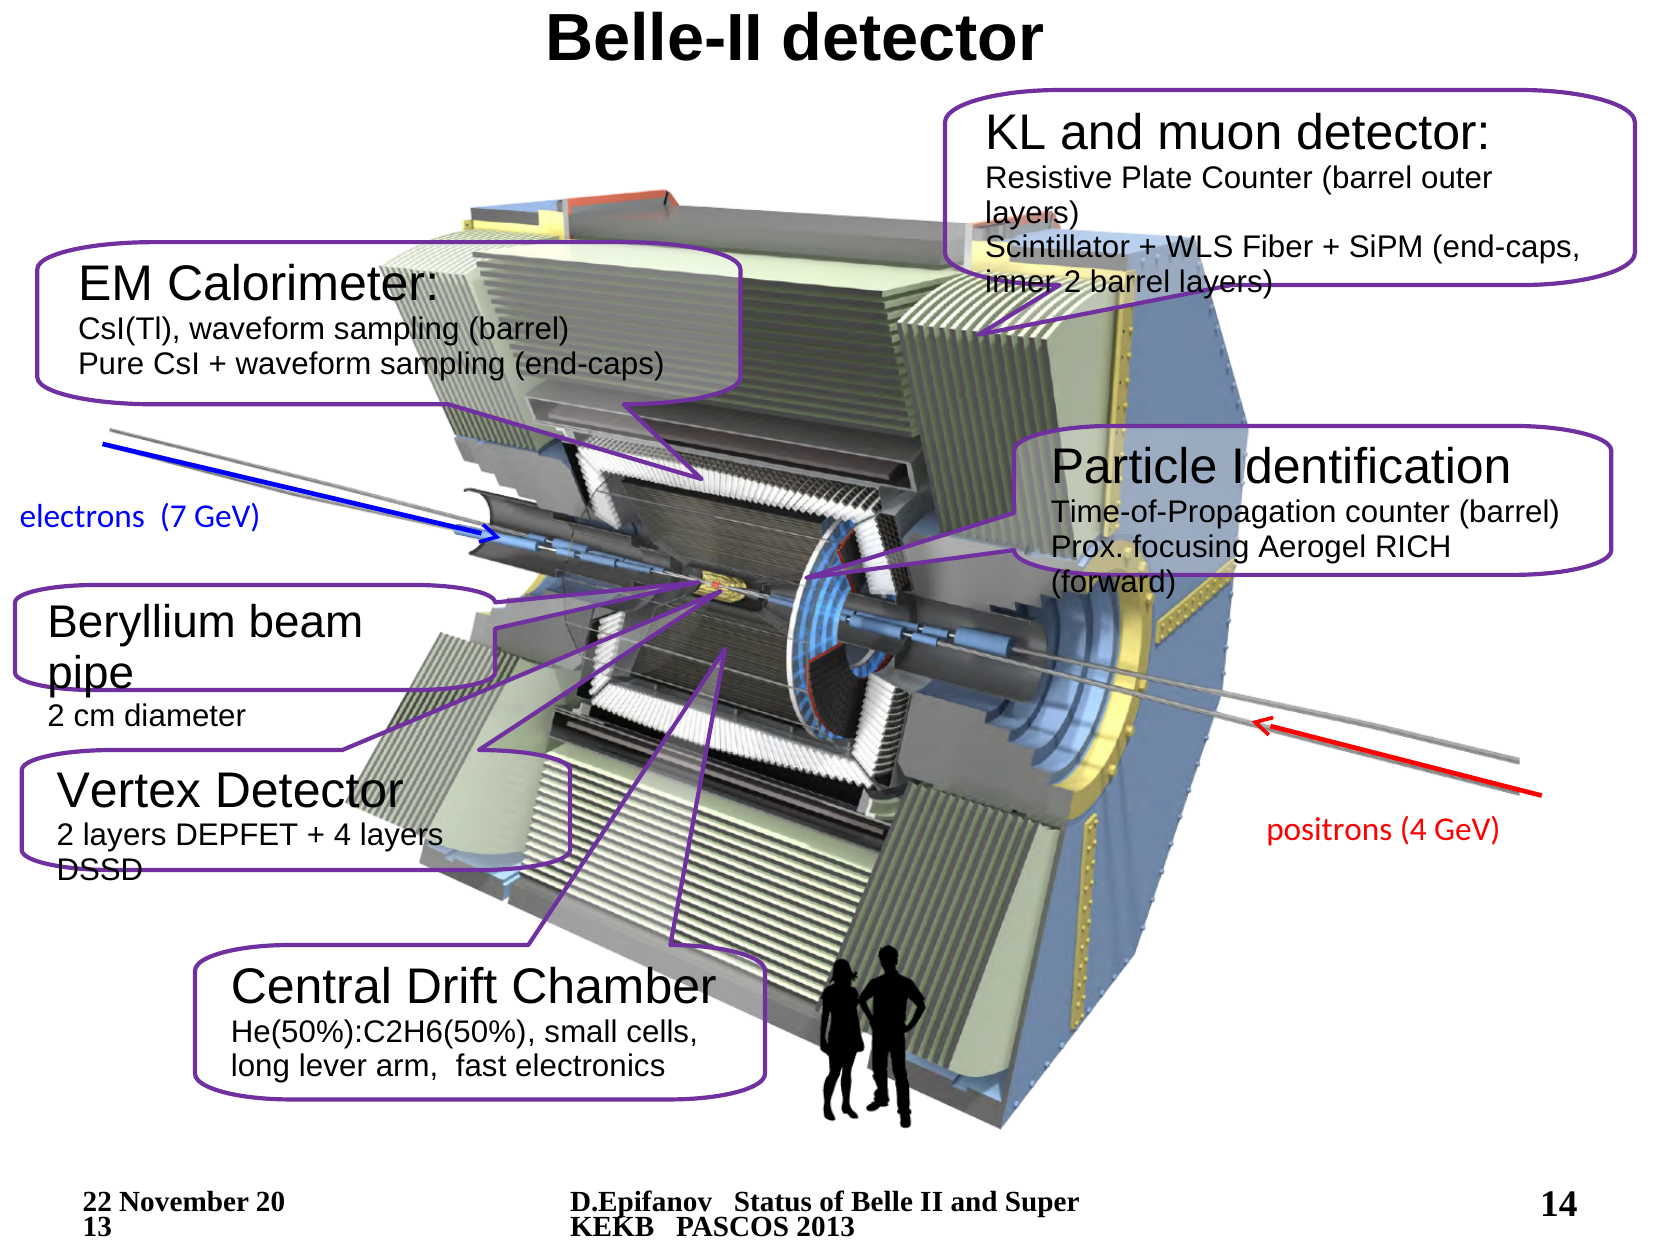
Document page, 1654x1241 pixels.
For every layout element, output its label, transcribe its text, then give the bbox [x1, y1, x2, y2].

picture [102, 447, 304, 495]
text_box Central Drift Chamber He(50%):C2H6(50%), small cells, long lever arm, fast electronics [195, 648, 766, 1100]
text_box Beryllium beam pipe 2 cm diameter [15, 582, 699, 691]
picture [1152, 577, 1161, 590]
picture [102, 870, 115, 878]
picture [1124, 584, 1132, 590]
text_box positrons (4 GeV) [1251, 808, 1588, 871]
picture [102, 155, 1522, 1158]
picture [1110, 575, 1117, 589]
title Belle-II detector [525, 0, 1066, 76]
picture [1100, 575, 1107, 588]
text_box KL and muon detector: Resistive Plate Counter (barrel outer layers) Scintillator + WLS Fiber + SiPM (end-caps, inner 2 barrel layers) [944, 90, 1635, 335]
picture [125, 871, 138, 878]
text_box EM Calorimeter: CsI(Tl), waveform sampling (barrel) Pure CsI + waveform sampling (end-caps) [37, 242, 741, 480]
text_box electrons (7 GeV) [4, 495, 364, 558]
text_box Vertex Detector 2 layers DEPFET + 4 layers DSSD [21, 591, 721, 871]
text_box Particle Identification Time-of-Propagation counter (barrel) Prox. focusing Aerogel RICH (forward) [806, 425, 1612, 578]
